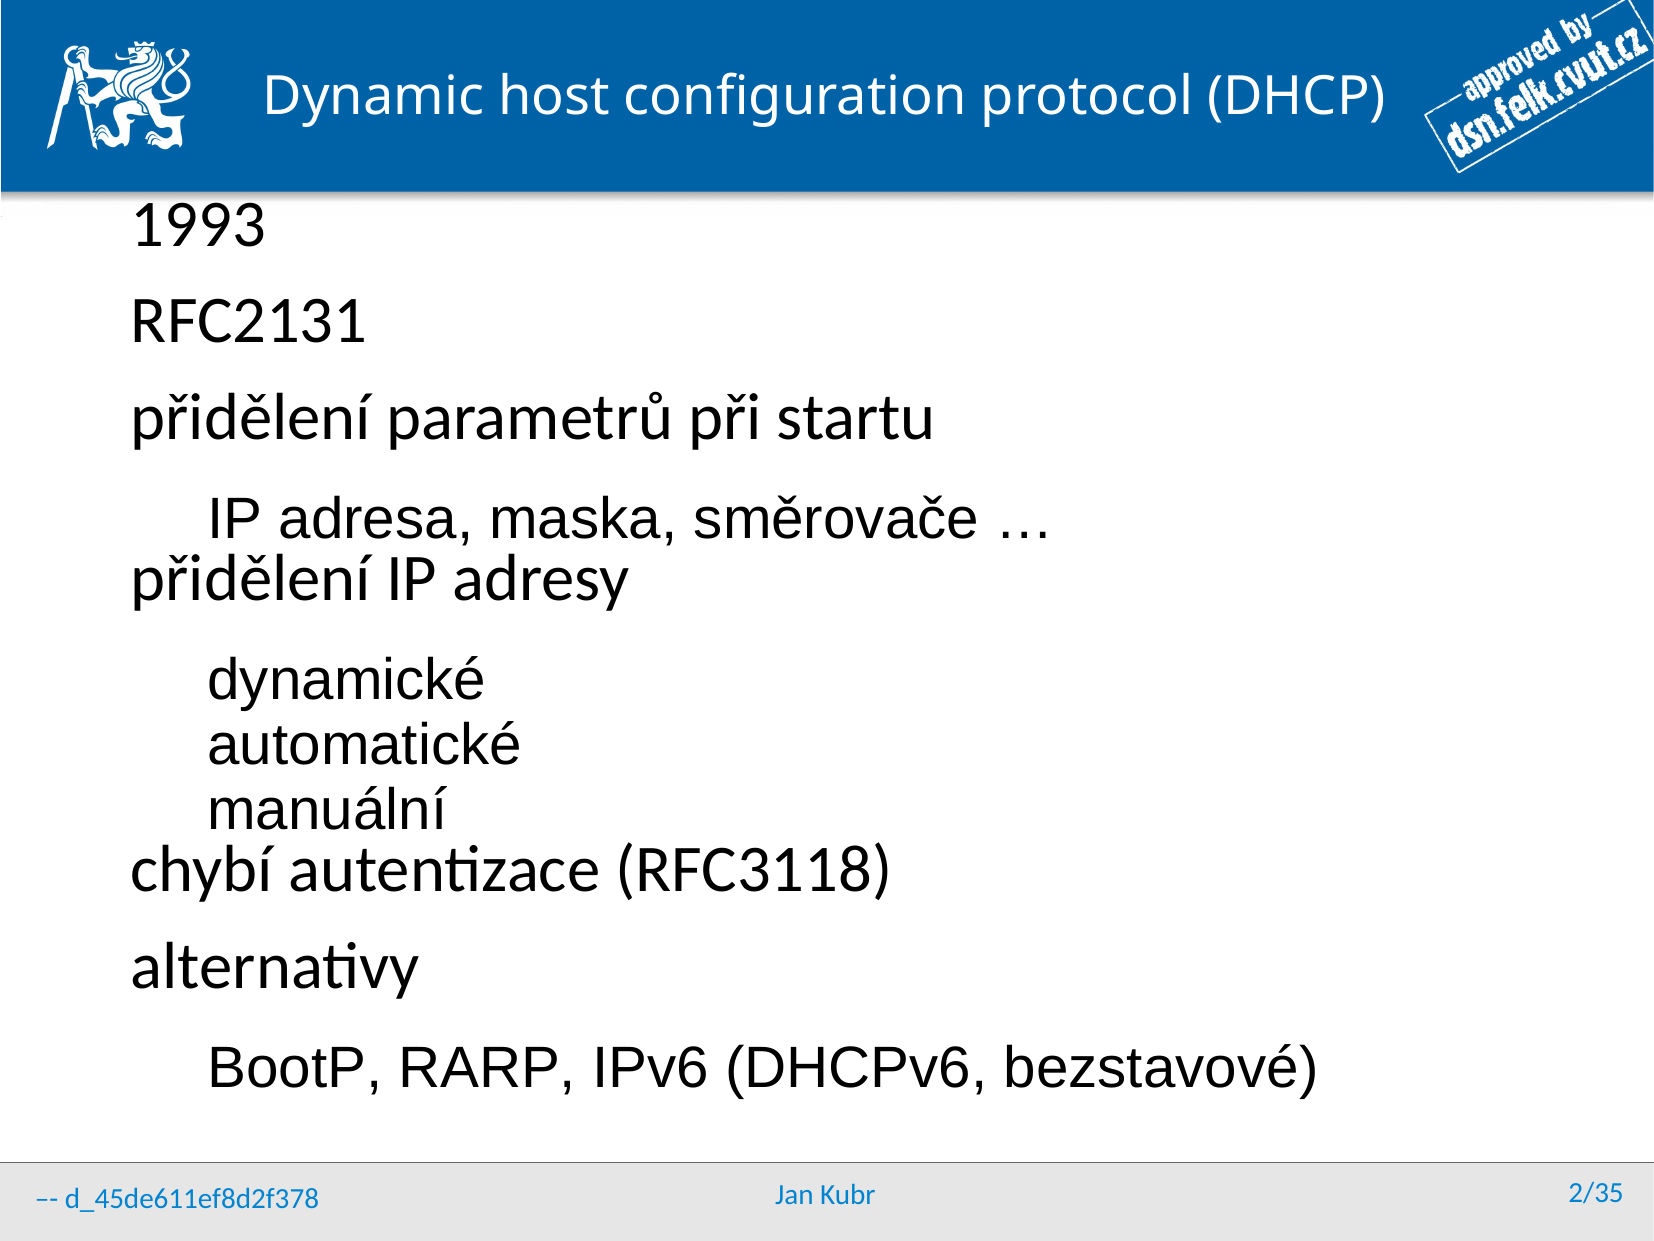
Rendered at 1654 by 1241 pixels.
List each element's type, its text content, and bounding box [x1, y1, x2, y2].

title Dynamic host configuration protocol (DHCP) [225, 0, 1426, 188]
picture [1, 0, 1654, 217]
list 1993 RFC2131 přidělení parametrů při startu IP adresa, maska, směrovače … přidělení IP adresy dynamické automatické manuální chybí autentizace (RFC3118) alternativy BootP, RARP, IPv6 (DHCPv6, bezstavové) [113, 196, 1526, 1166]
